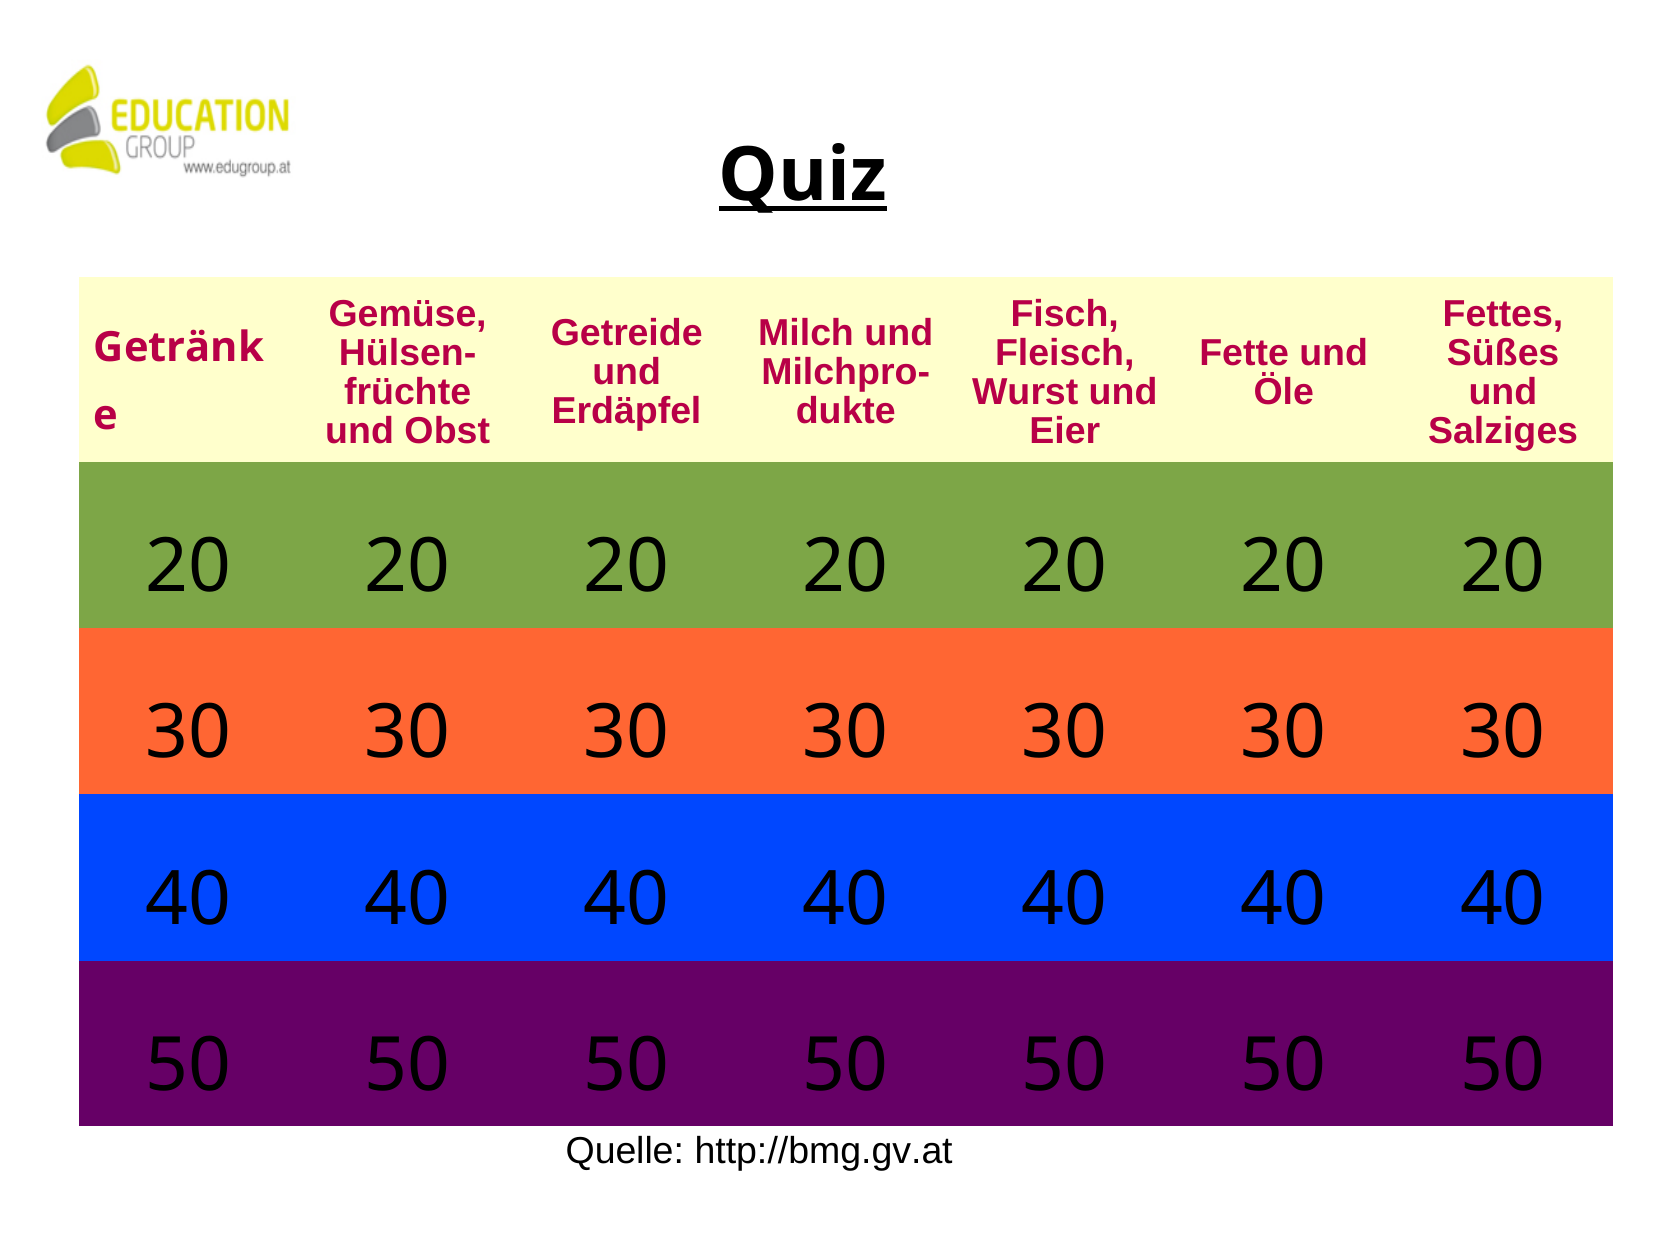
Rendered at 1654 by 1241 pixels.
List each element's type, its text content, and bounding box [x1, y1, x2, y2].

table_header Fettes, Süßes und Salziges [1393, 277, 1613, 462]
table_cell 30 [1393, 628, 1613, 794]
table_cell 40 [298, 794, 517, 961]
table_cell 30 [955, 628, 1174, 794]
table_cell 20 [79, 462, 298, 628]
table_cell 50 [955, 961, 1174, 1126]
table_cell 40 [1393, 794, 1613, 961]
table_cell 50 [1393, 961, 1613, 1126]
table_header Fette und Öle [1174, 277, 1393, 462]
table_cell 50 [736, 961, 955, 1126]
table_cell 40 [736, 794, 955, 961]
table_cell 20 [298, 462, 517, 628]
table_header Fisch, Fleisch, Wurst und Eier [955, 277, 1174, 462]
table_cell 30 [79, 628, 298, 794]
table_cell 30 [1174, 628, 1393, 794]
table_cell 50 [517, 961, 736, 1126]
table_cell 20 [736, 462, 955, 628]
table_cell 40 [79, 794, 298, 961]
table_cell 30 [298, 628, 517, 794]
table_cell 40 [517, 794, 736, 961]
table_cell 20 [1393, 462, 1613, 628]
picture [41, 59, 296, 178]
table_header Getränke [79, 277, 298, 462]
table_cell 40 [955, 794, 1174, 961]
table_cell 20 [1174, 462, 1393, 628]
table_cell 30 [736, 628, 955, 794]
table_cell 50 [79, 961, 298, 1126]
title Quiz [59, 59, 1548, 267]
table_header Getreide und Erdäpfel [517, 277, 736, 462]
table_cell 50 [298, 961, 517, 1126]
table_cell 20 [517, 462, 736, 628]
table_cell 40 [1174, 794, 1393, 961]
table_cell 50 [1174, 961, 1393, 1126]
table_header Milch und Milchpro-dukte [736, 277, 955, 462]
table_cell 30 [517, 628, 736, 794]
table_cell 20 [955, 462, 1174, 628]
table_header Gemüse, Hülsen- früchte und Obst [298, 277, 517, 462]
